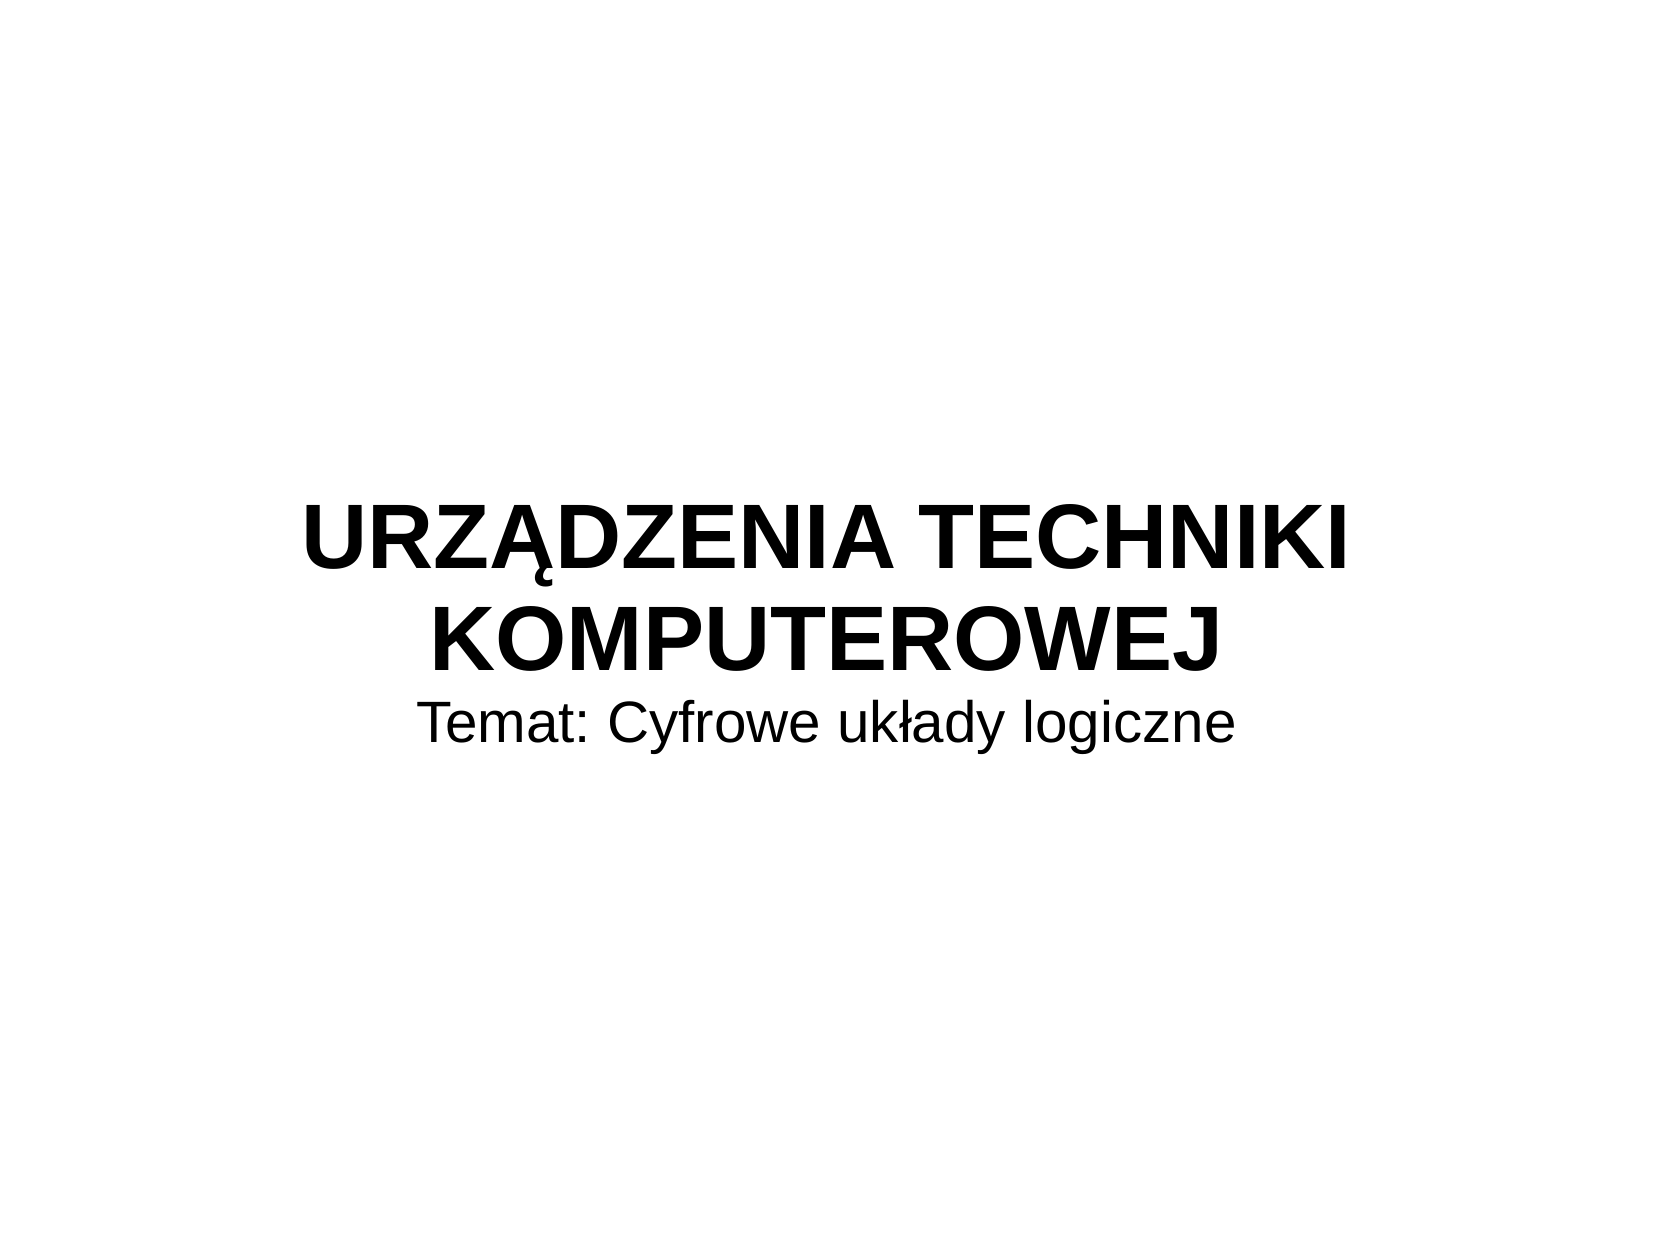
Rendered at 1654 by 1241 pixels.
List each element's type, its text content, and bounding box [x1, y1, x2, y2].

title URZĄDZENIA TECHNIKI KOMPUTEROWEJ Temat: Cyfrowe układy logiczne [82, 485, 1571, 756]
